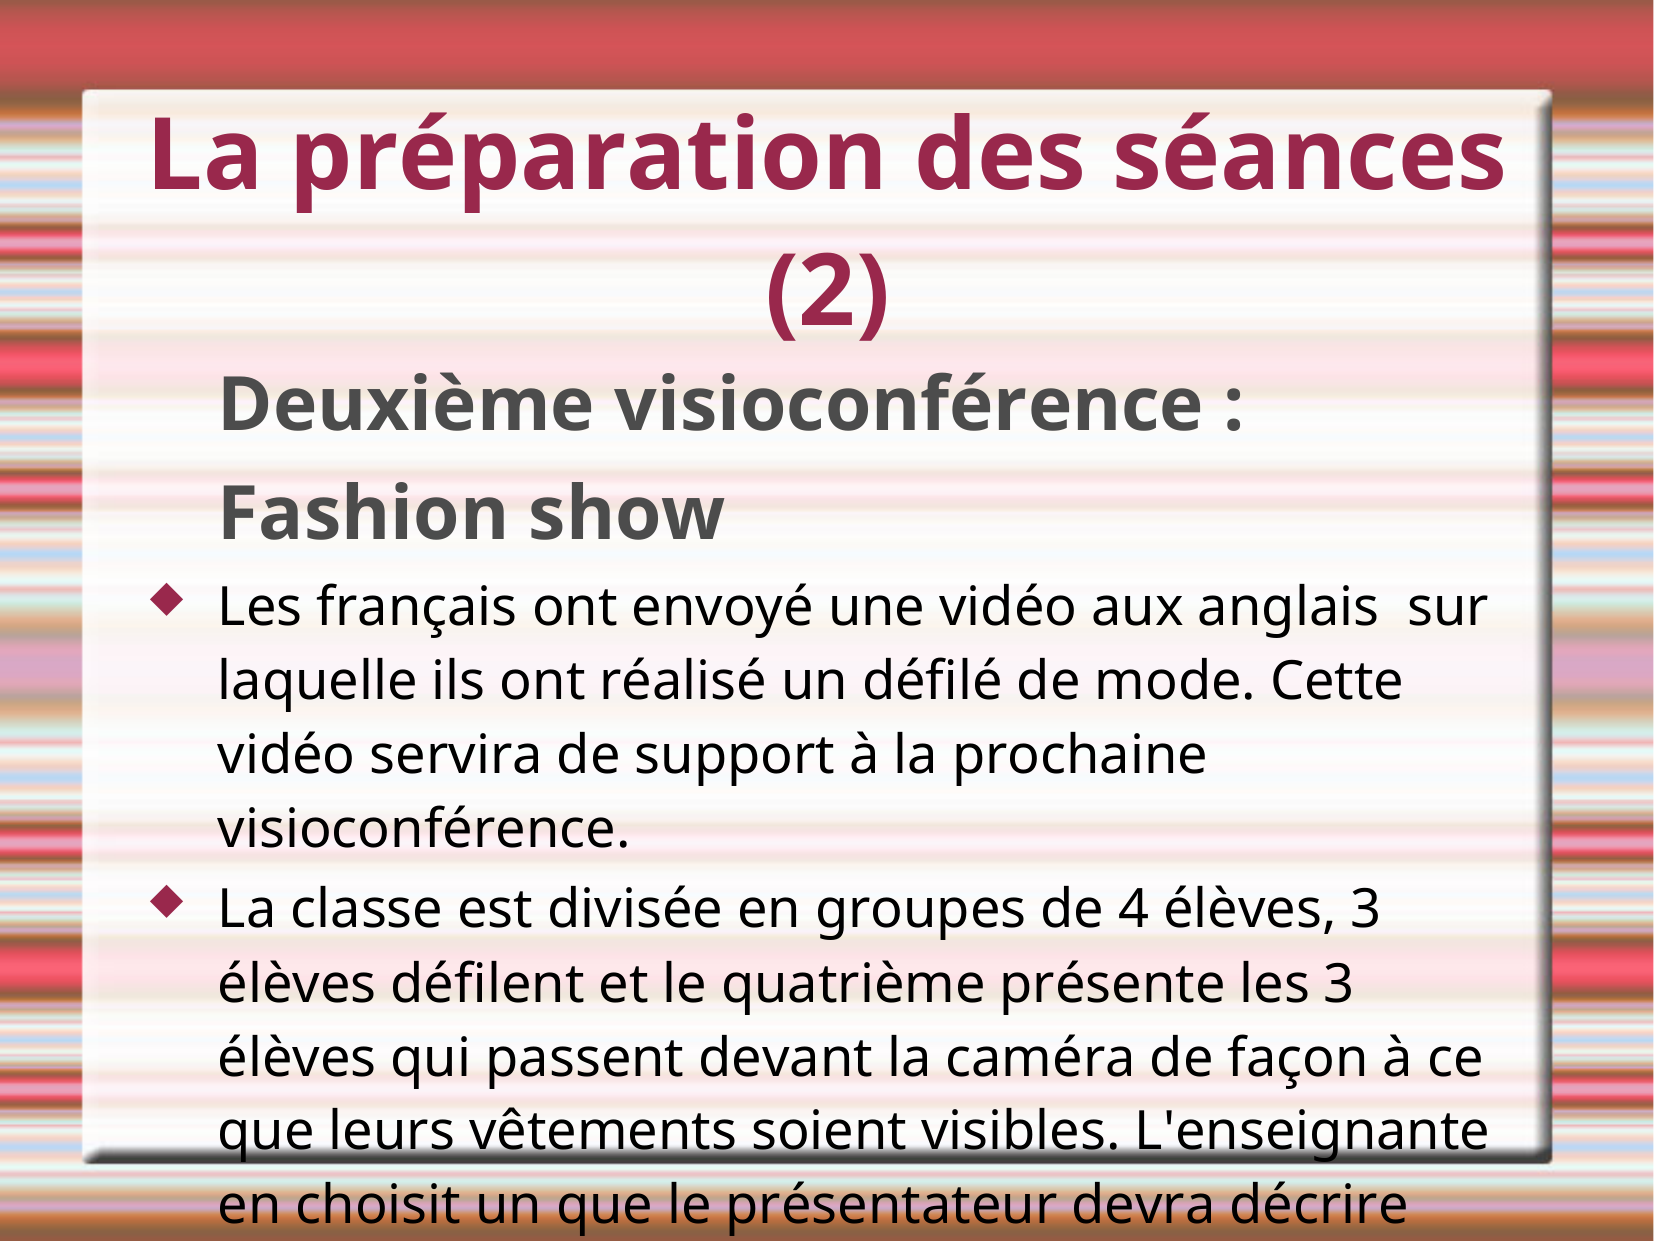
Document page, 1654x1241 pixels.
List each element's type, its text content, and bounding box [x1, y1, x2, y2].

title La préparation des séances (2) [121, 122, 1534, 315]
list Deuxième visioconférence : Fashion show Les français ont envoyé une vidéo aux anglais sur laquelle ils ont réalisé un défilé de mode. Cette vidéo servira de support à la prochaine visioconférence. La classe est divisée en groupes de 4 élèves, 3 élèves défilent et le quatrième présente les 3 élèves qui passent devant la caméra de façon à ce que leurs vêtements soient visibles. L'enseignante en choisit un que le présentateur devra décrire précisement. Les anglais de- vront deviner de qui il s'agit. [134, 350, 1516, 1156]
picture [0, 0, 1654, 1241]
